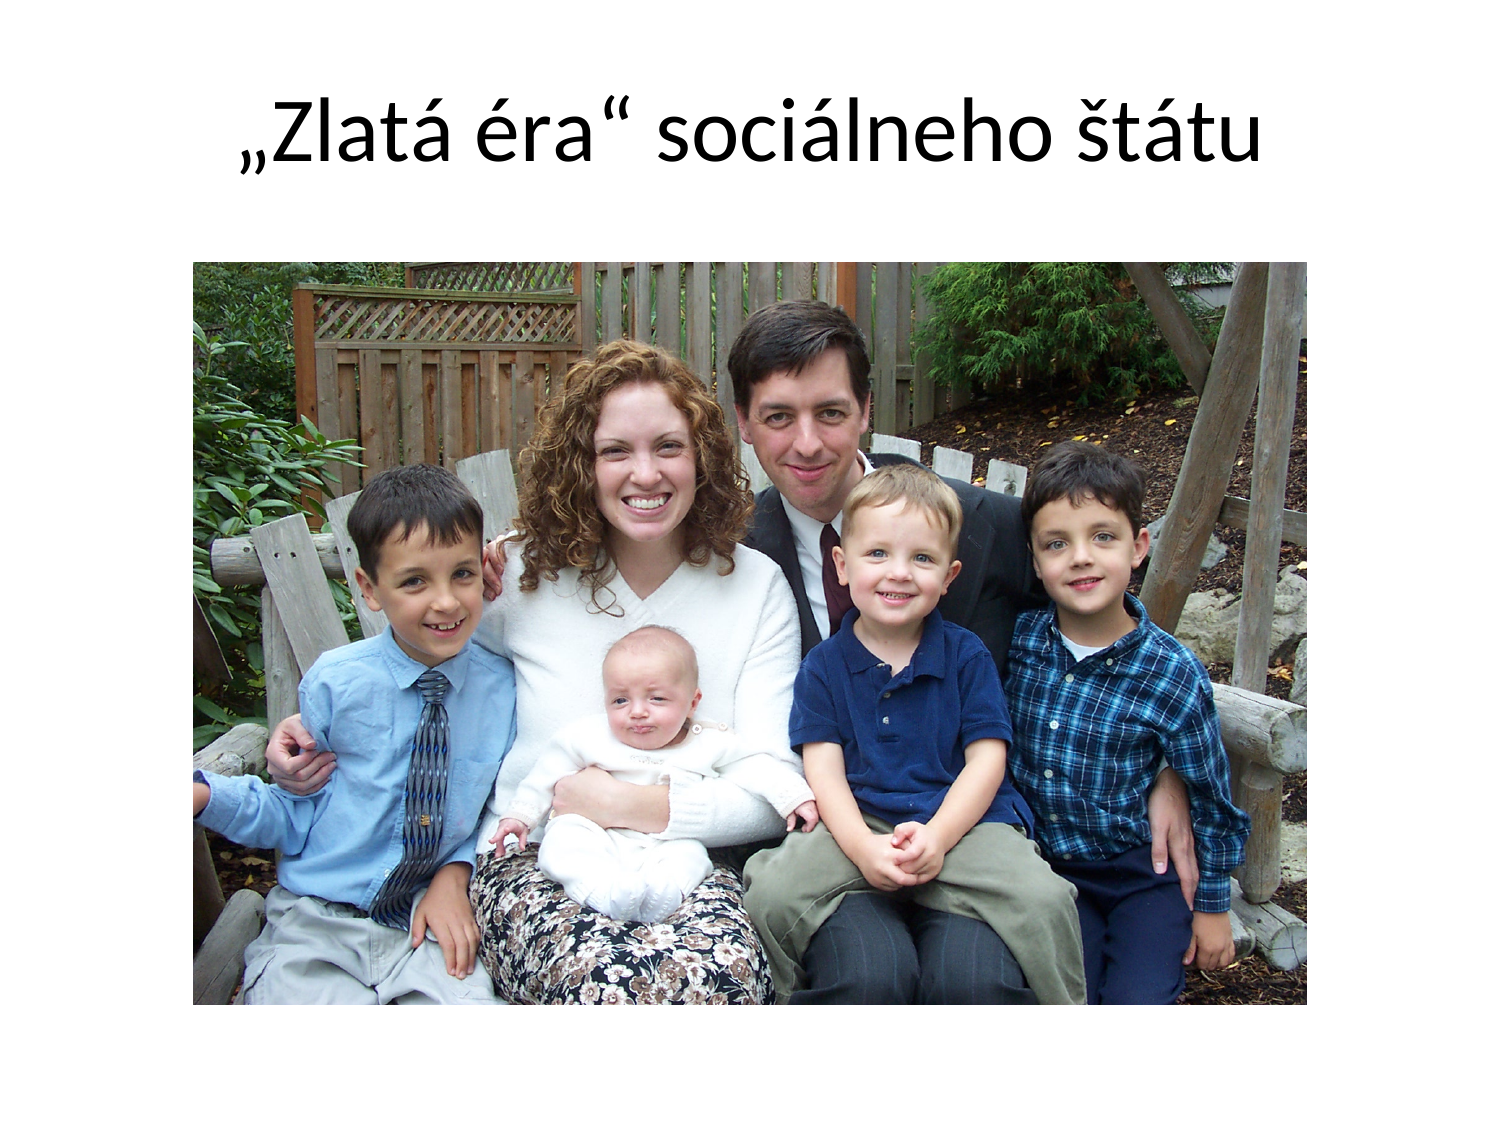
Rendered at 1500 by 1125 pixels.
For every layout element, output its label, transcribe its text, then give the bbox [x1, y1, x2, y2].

title „Zlatá éra“ sociálneho štátu [75, 45, 1426, 233]
text_box [193, 262, 1307, 1006]
